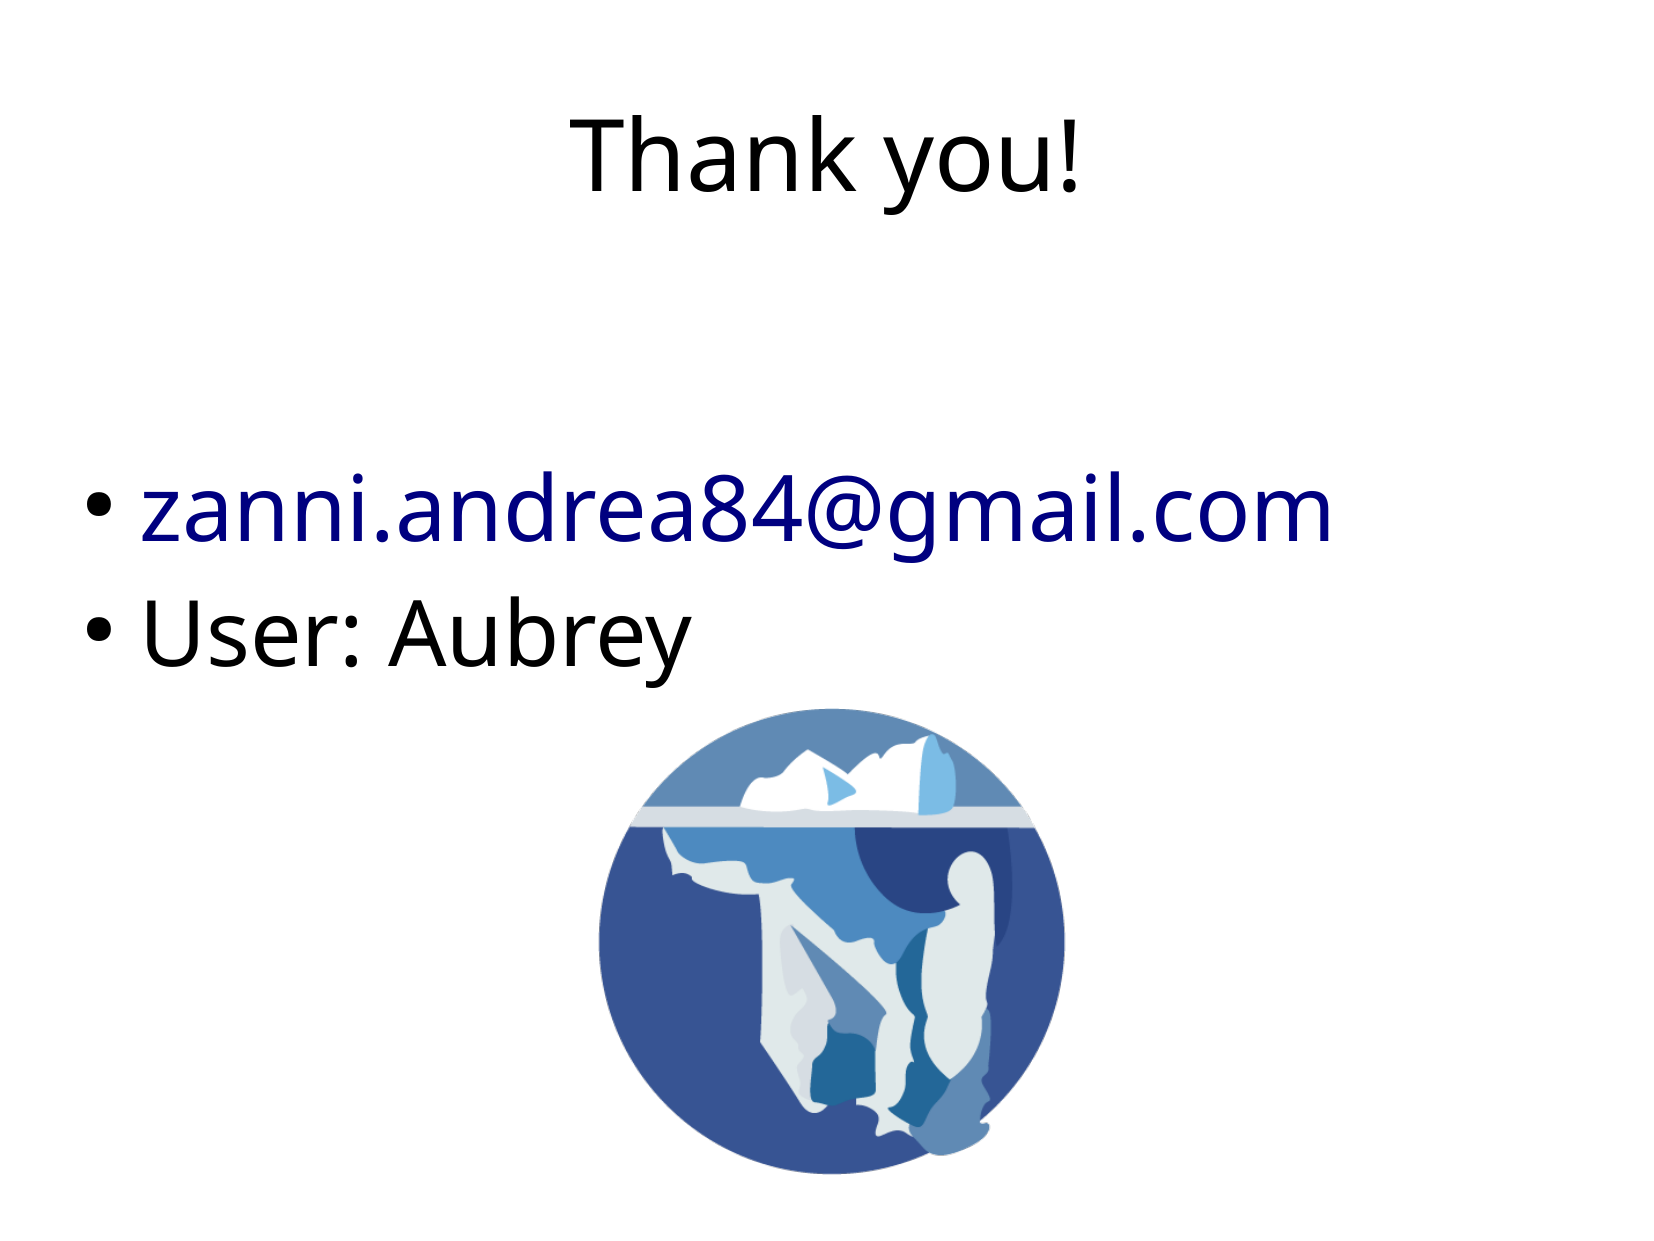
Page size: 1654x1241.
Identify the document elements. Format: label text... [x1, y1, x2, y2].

subtitle zanni.andrea84@gmail.com User: Aubrey [82, 290, 1571, 1109]
title Thank you! [82, 56, 1571, 250]
picture [596, 708, 1069, 1176]
